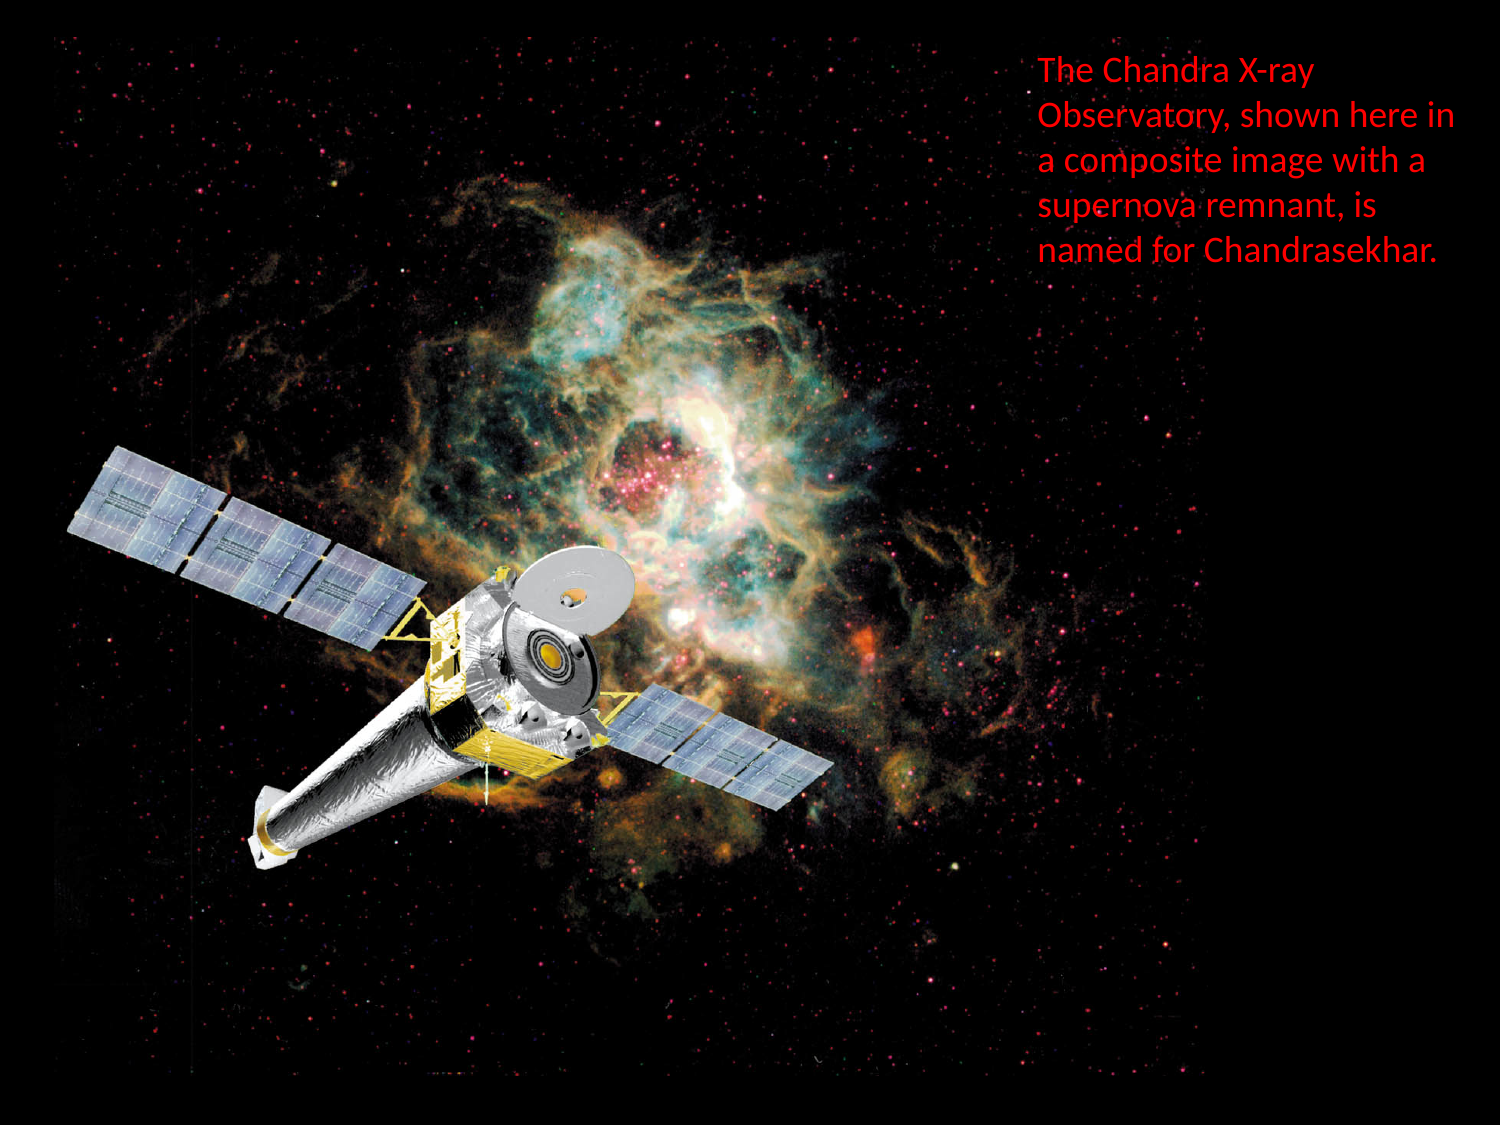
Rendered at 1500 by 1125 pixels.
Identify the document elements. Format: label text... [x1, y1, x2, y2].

text_box The Chandra X-ray Observatory, shown here in a composite image with a supernova remnant, is named for Chandrasekhar. [1022, 37, 1471, 278]
picture [54, 37, 1208, 1076]
